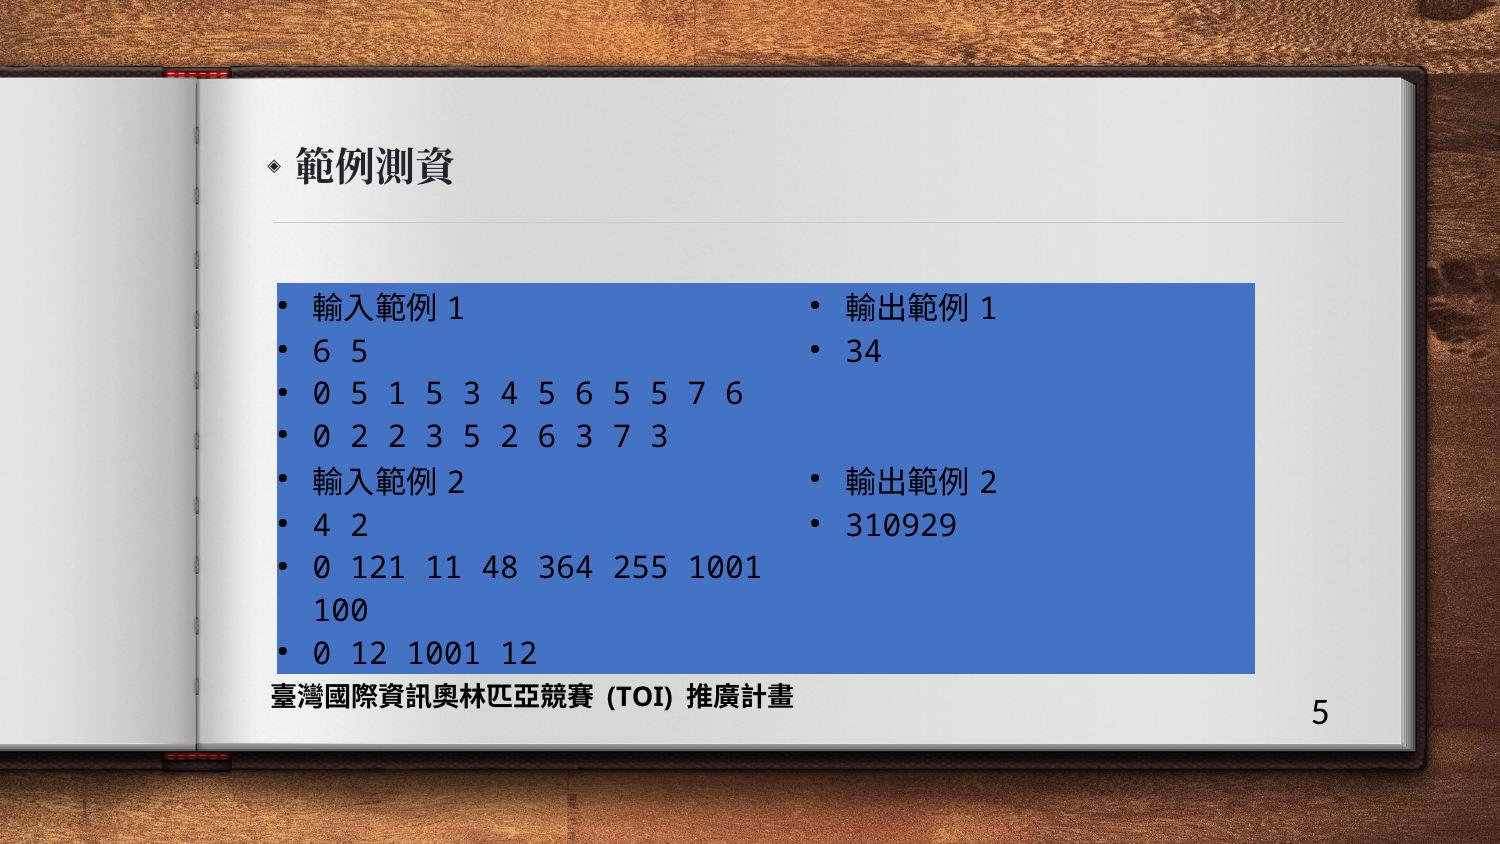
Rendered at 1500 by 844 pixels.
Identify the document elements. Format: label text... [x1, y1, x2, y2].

table_cell 輸入範例2 4 2 0 121 11 48 364 255 1001 100 0 12 1001 12 [277, 457, 810, 674]
table_header 輸出範例1 34 [810, 283, 1255, 457]
table_header 輸入範例1 6 5 0 5 1 5 3 4 5 6 5 5 7 6 0 2 2 3 5 2 6 3 7 3 [277, 283, 810, 457]
text_box [1295, 672, 1386, 737]
list 範例測資 [252, 126, 1194, 205]
table_cell 輸出範例2 310929 [810, 457, 1255, 674]
